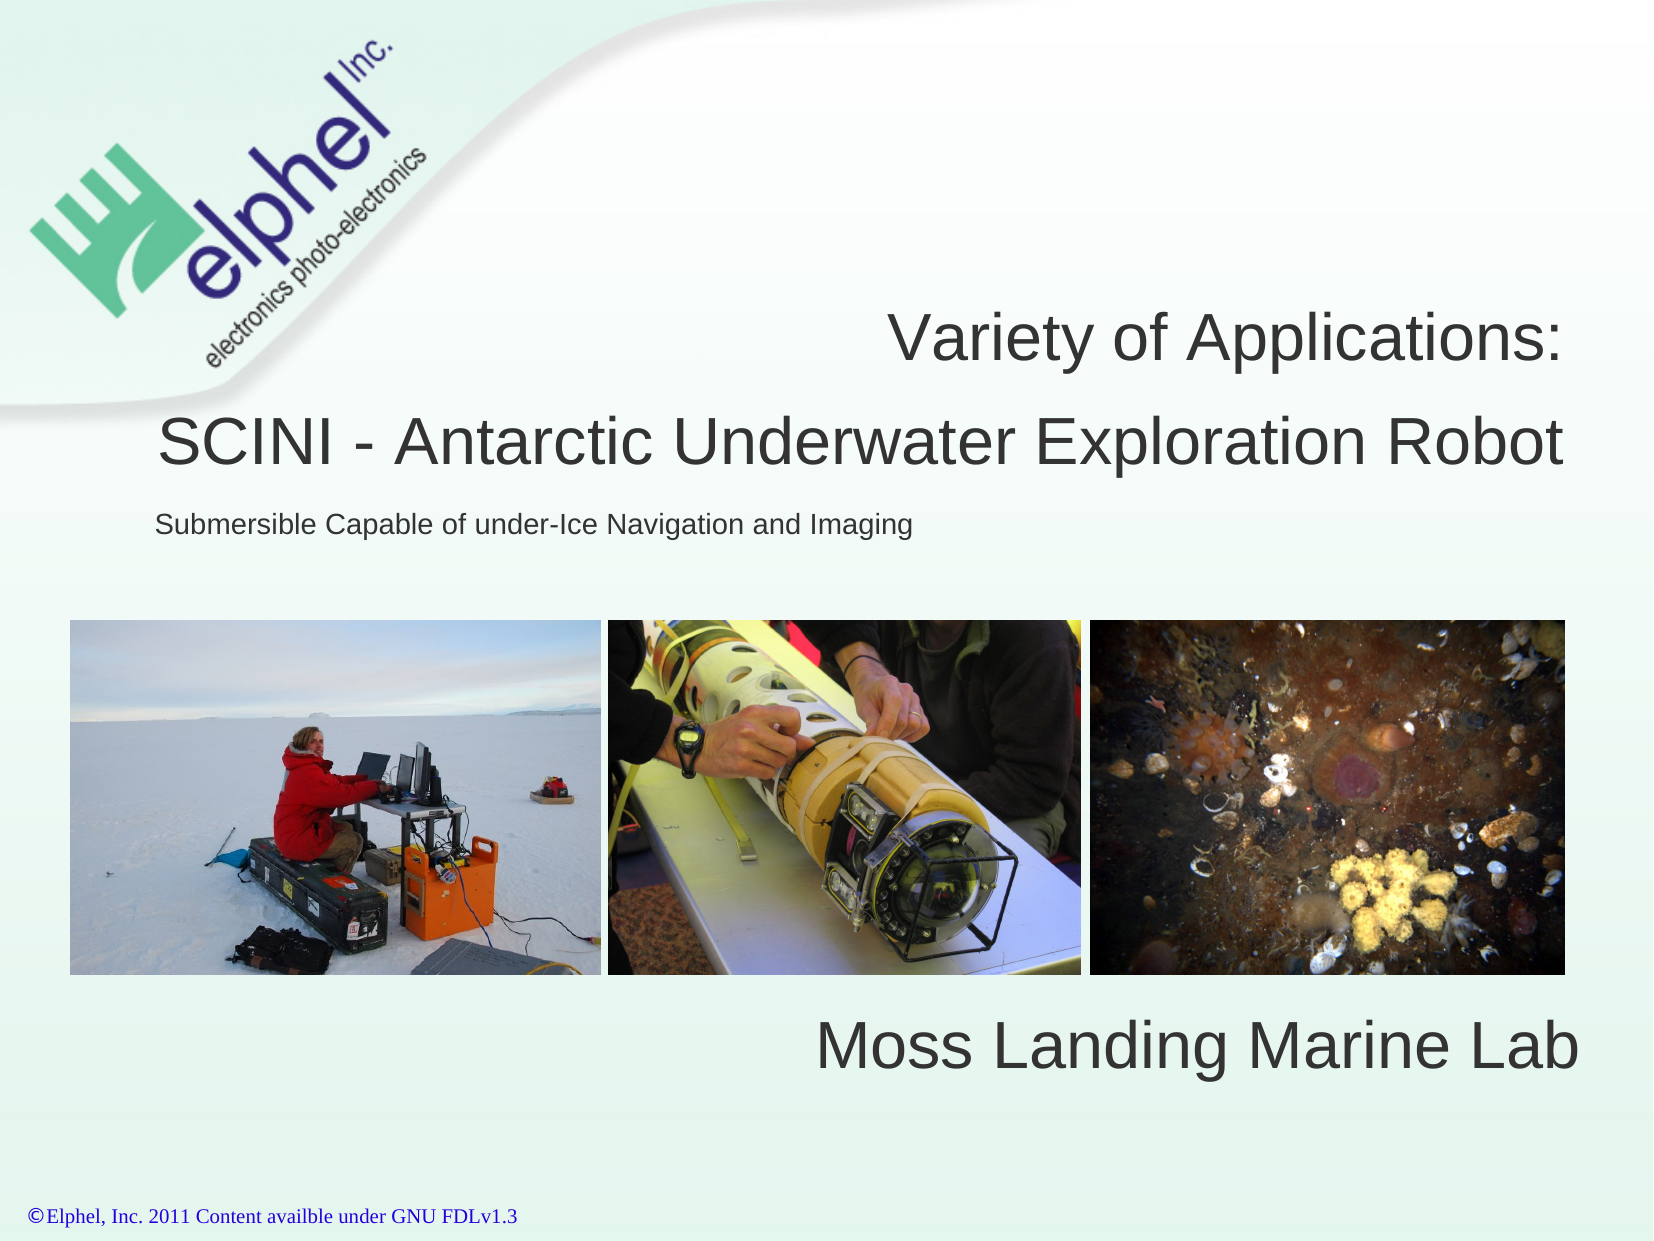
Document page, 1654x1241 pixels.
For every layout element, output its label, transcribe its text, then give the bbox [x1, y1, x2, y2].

list Moss Landing Marine Lab [797, 1003, 1595, 1093]
list Variety of Applications: SCINI - Antarctic Underwater Exploration Robot Submersible Capable of under-Ice Navigation and Imaging [29, 295, 1565, 591]
picture [0, 0, 1654, 1241]
